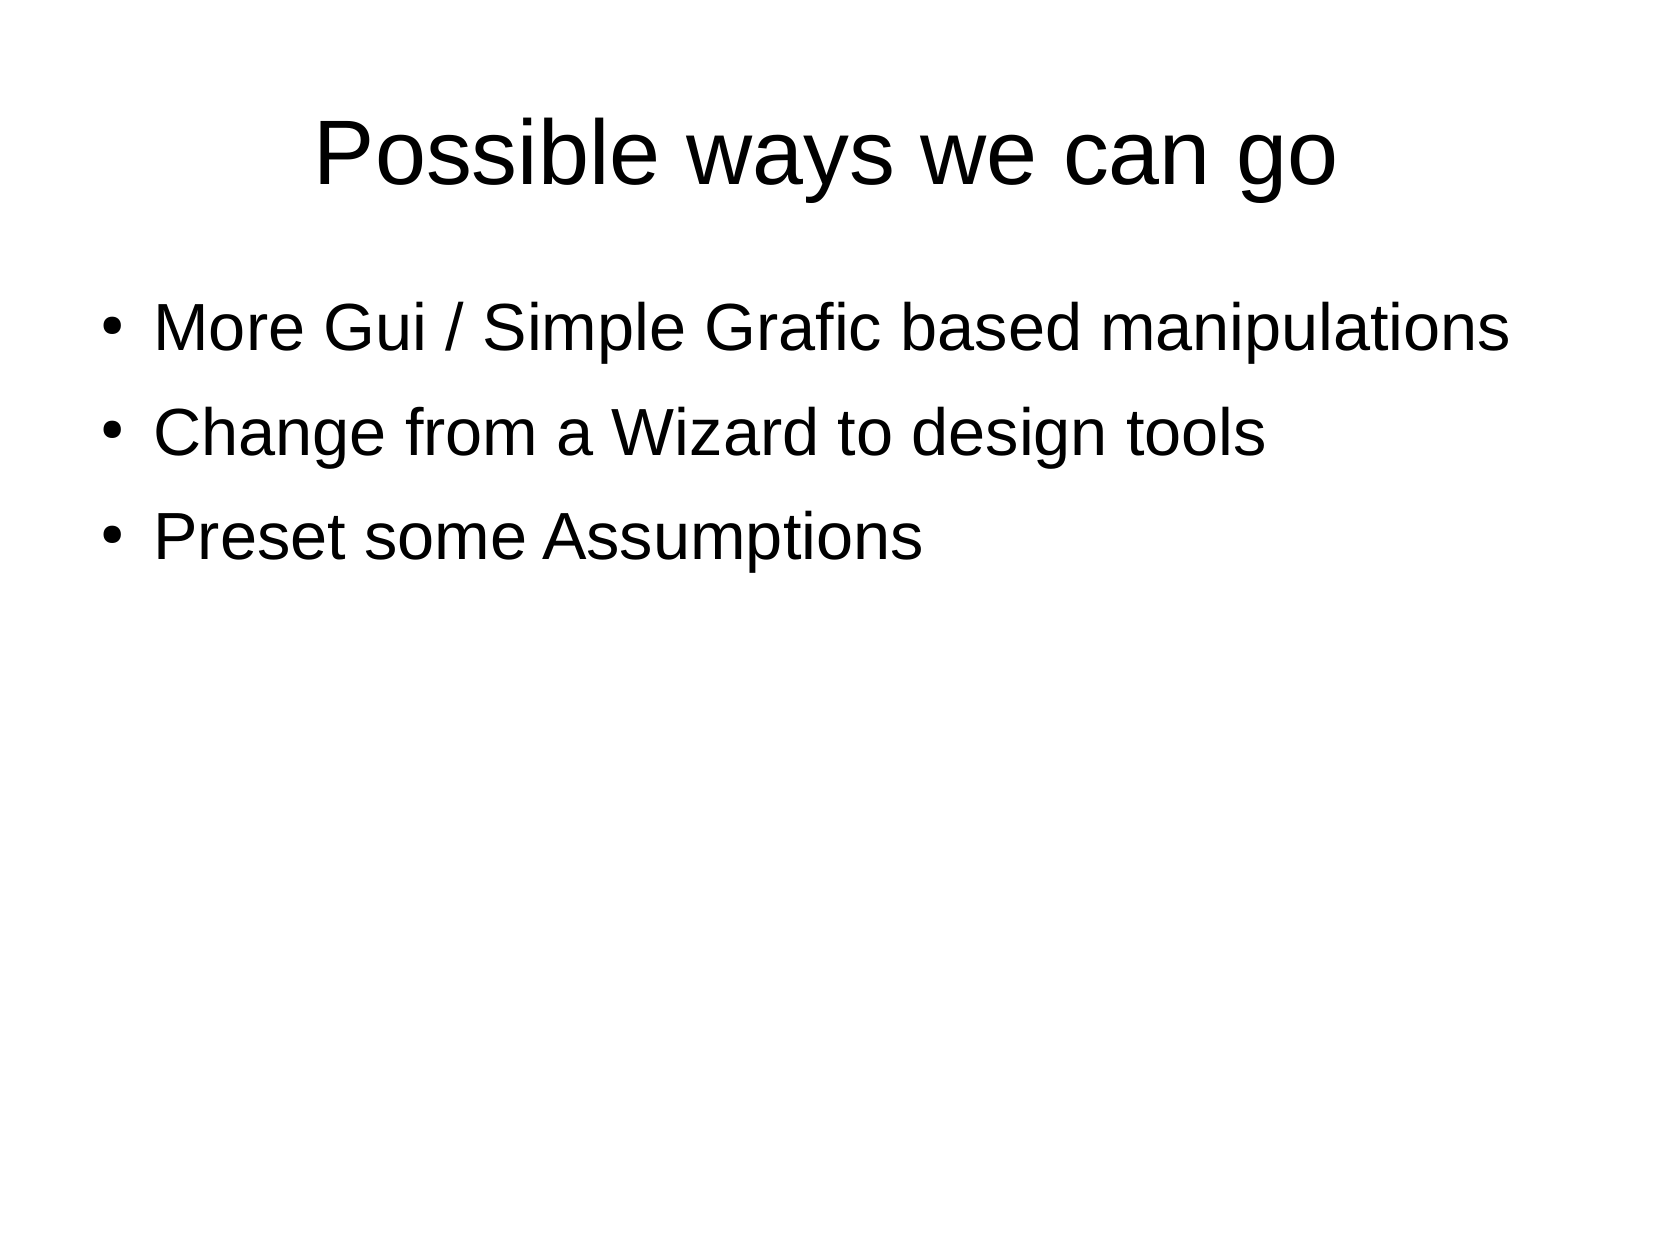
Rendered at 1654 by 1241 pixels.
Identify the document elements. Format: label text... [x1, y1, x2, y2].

title Possible ways we can go [82, 49, 1571, 257]
list More Gui / Simple Grafic based manipulations Change from a Wizard to design tools Preset some Assumptions [82, 290, 1571, 1109]
